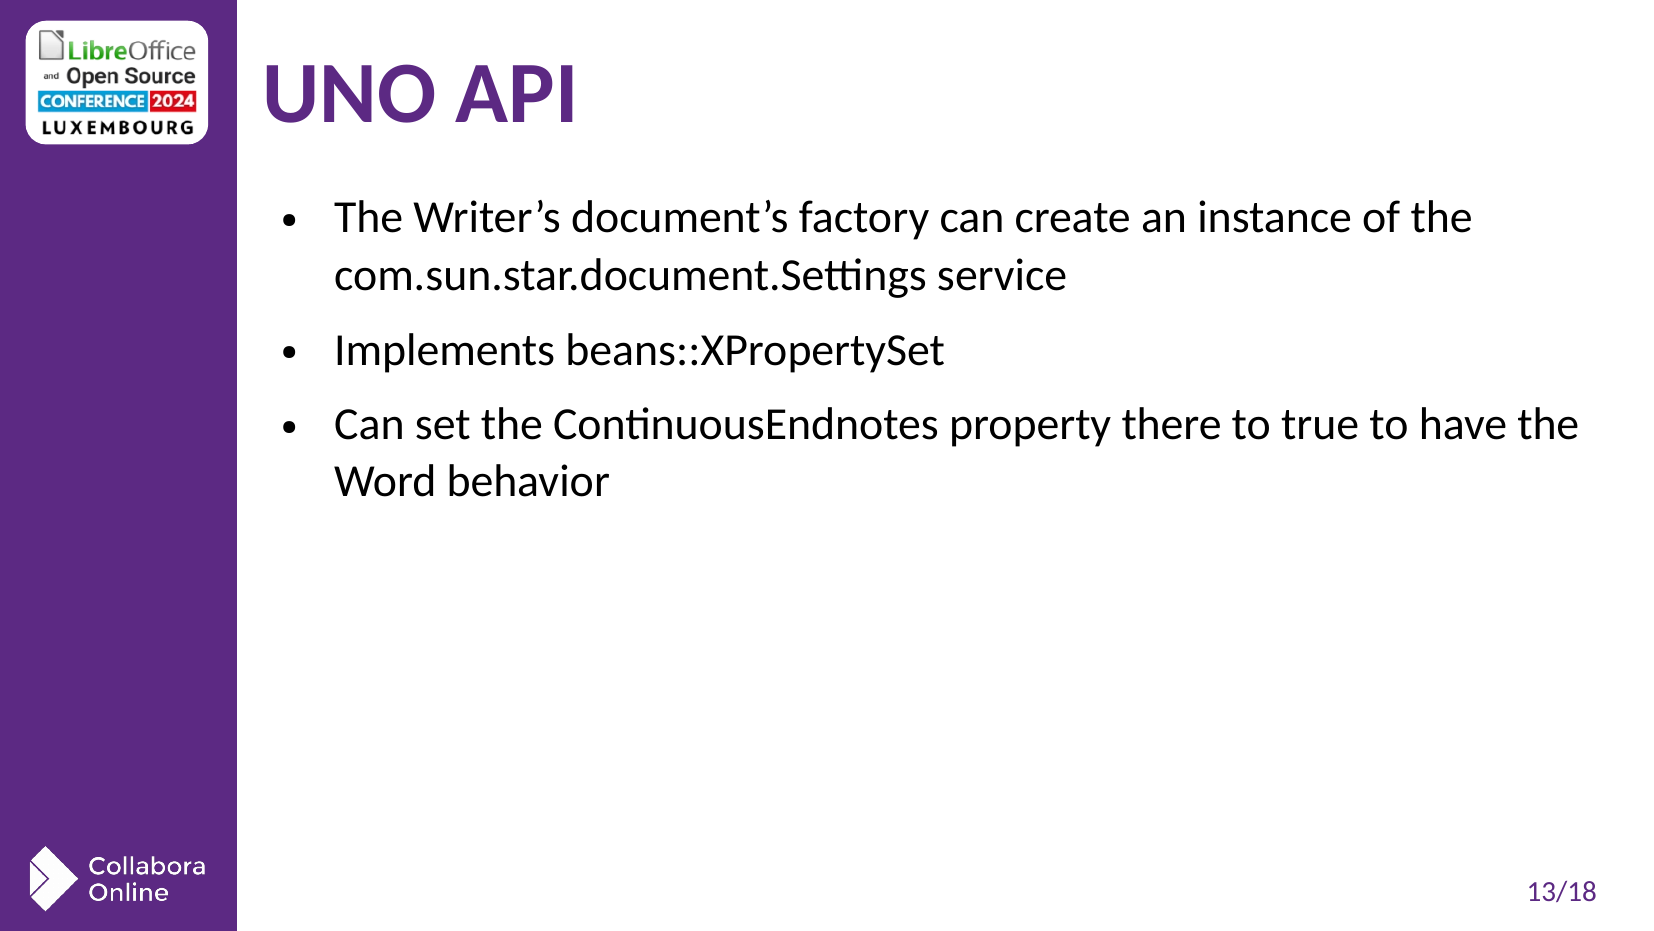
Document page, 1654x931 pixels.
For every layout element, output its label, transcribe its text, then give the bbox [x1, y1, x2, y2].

title UNO API [262, 13, 1644, 145]
picture [25, 841, 209, 916]
list The Writer’s document’s factory can create an instance of the com.sun.star.document.Settings service Implements beans::XPropertySet Can set the ContinuousEndnotes property there to true to have the Word behavior [263, 187, 1605, 856]
picture [34, 26, 200, 139]
